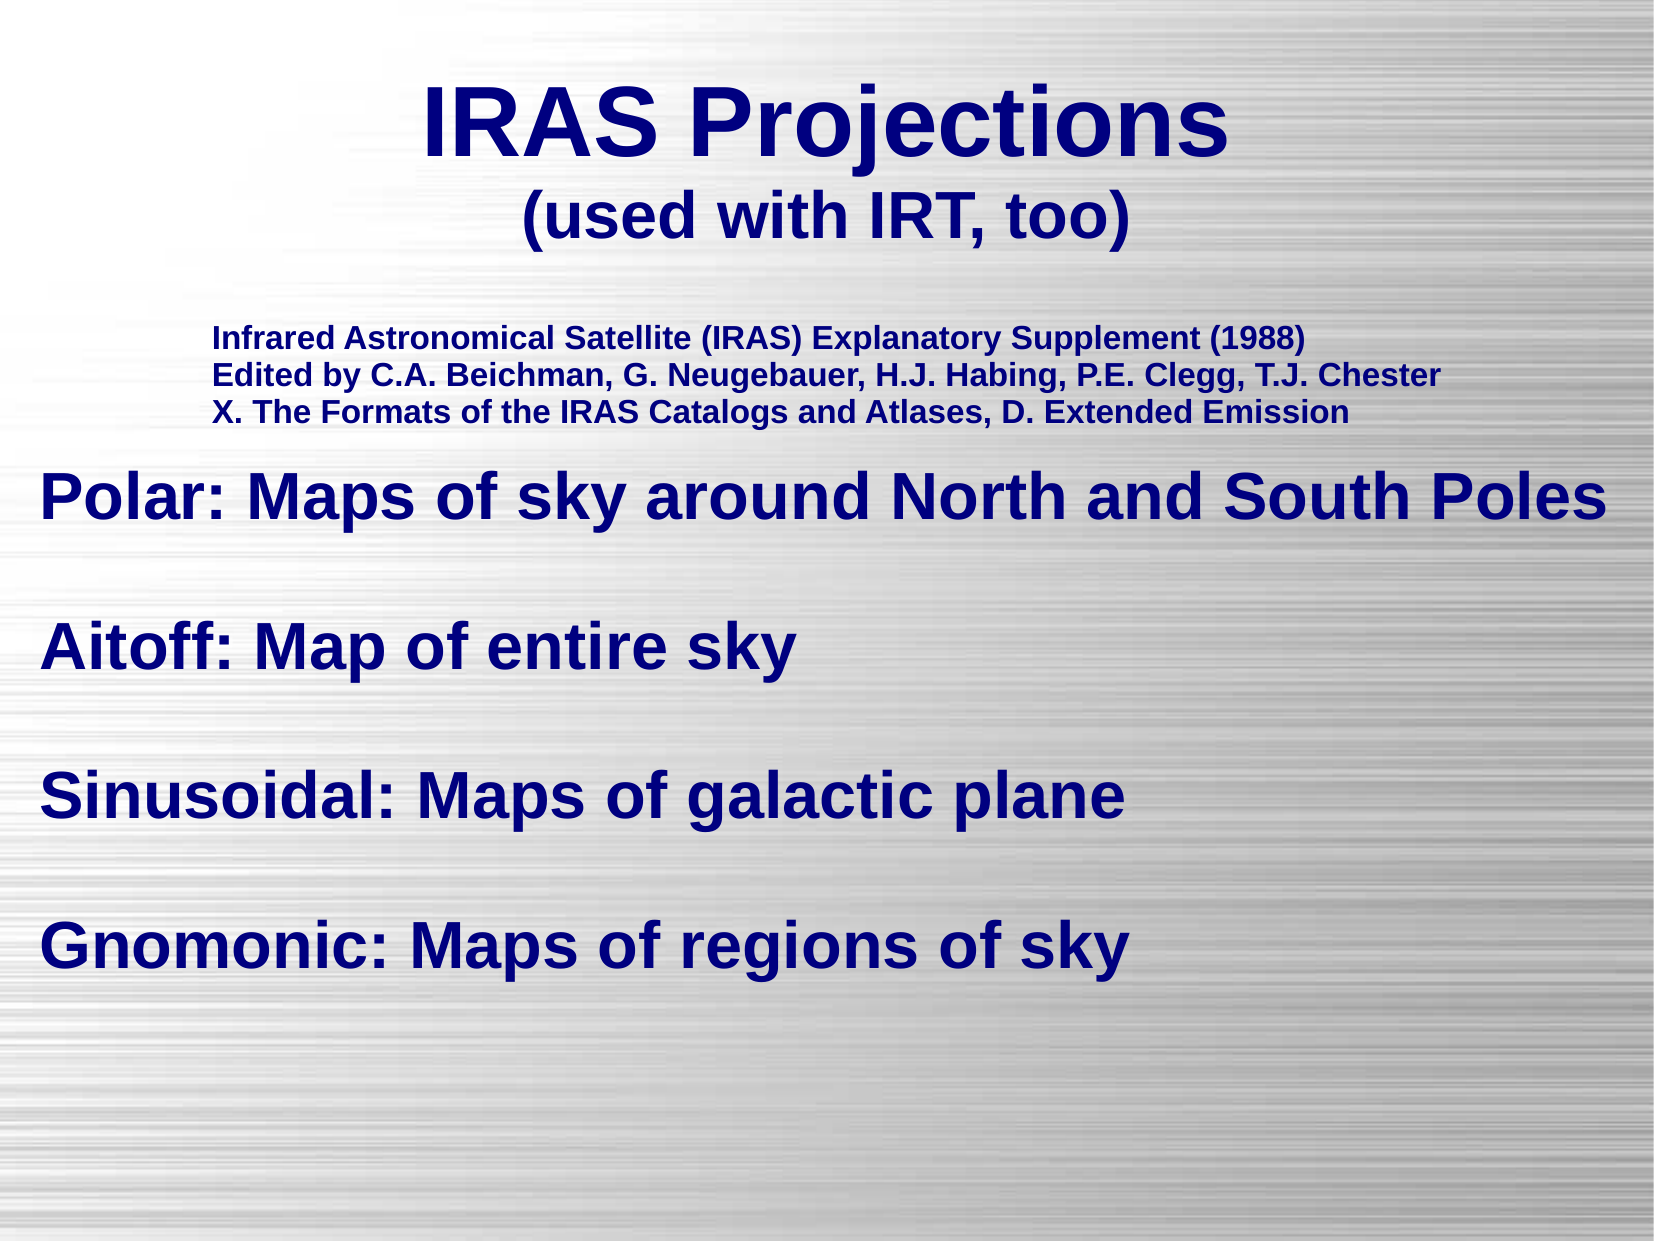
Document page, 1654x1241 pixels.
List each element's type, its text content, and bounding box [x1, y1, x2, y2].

text_box Polar: Maps of sky around North and South Poles Aitoff: Map of entire sky Sinusoidal: Maps of galactic plane Gnomonic: Maps of regions of sky [24, 451, 1629, 1065]
text_box IRAS Projections (used with IRT, too) [29, 58, 1625, 260]
picture [0, 0, 1654, 1241]
text_box Infrared Astronomical Satellite (IRAS) Explanatory Supplement (1988) Edited by C.A. Beichman, G. Neugebauer, H.J. Habing, P.E. Clegg, T.J. Chester X. The Formats of the IRAS Catalogs and Atlases, D. Extended Emission [197, 312, 1457, 443]
